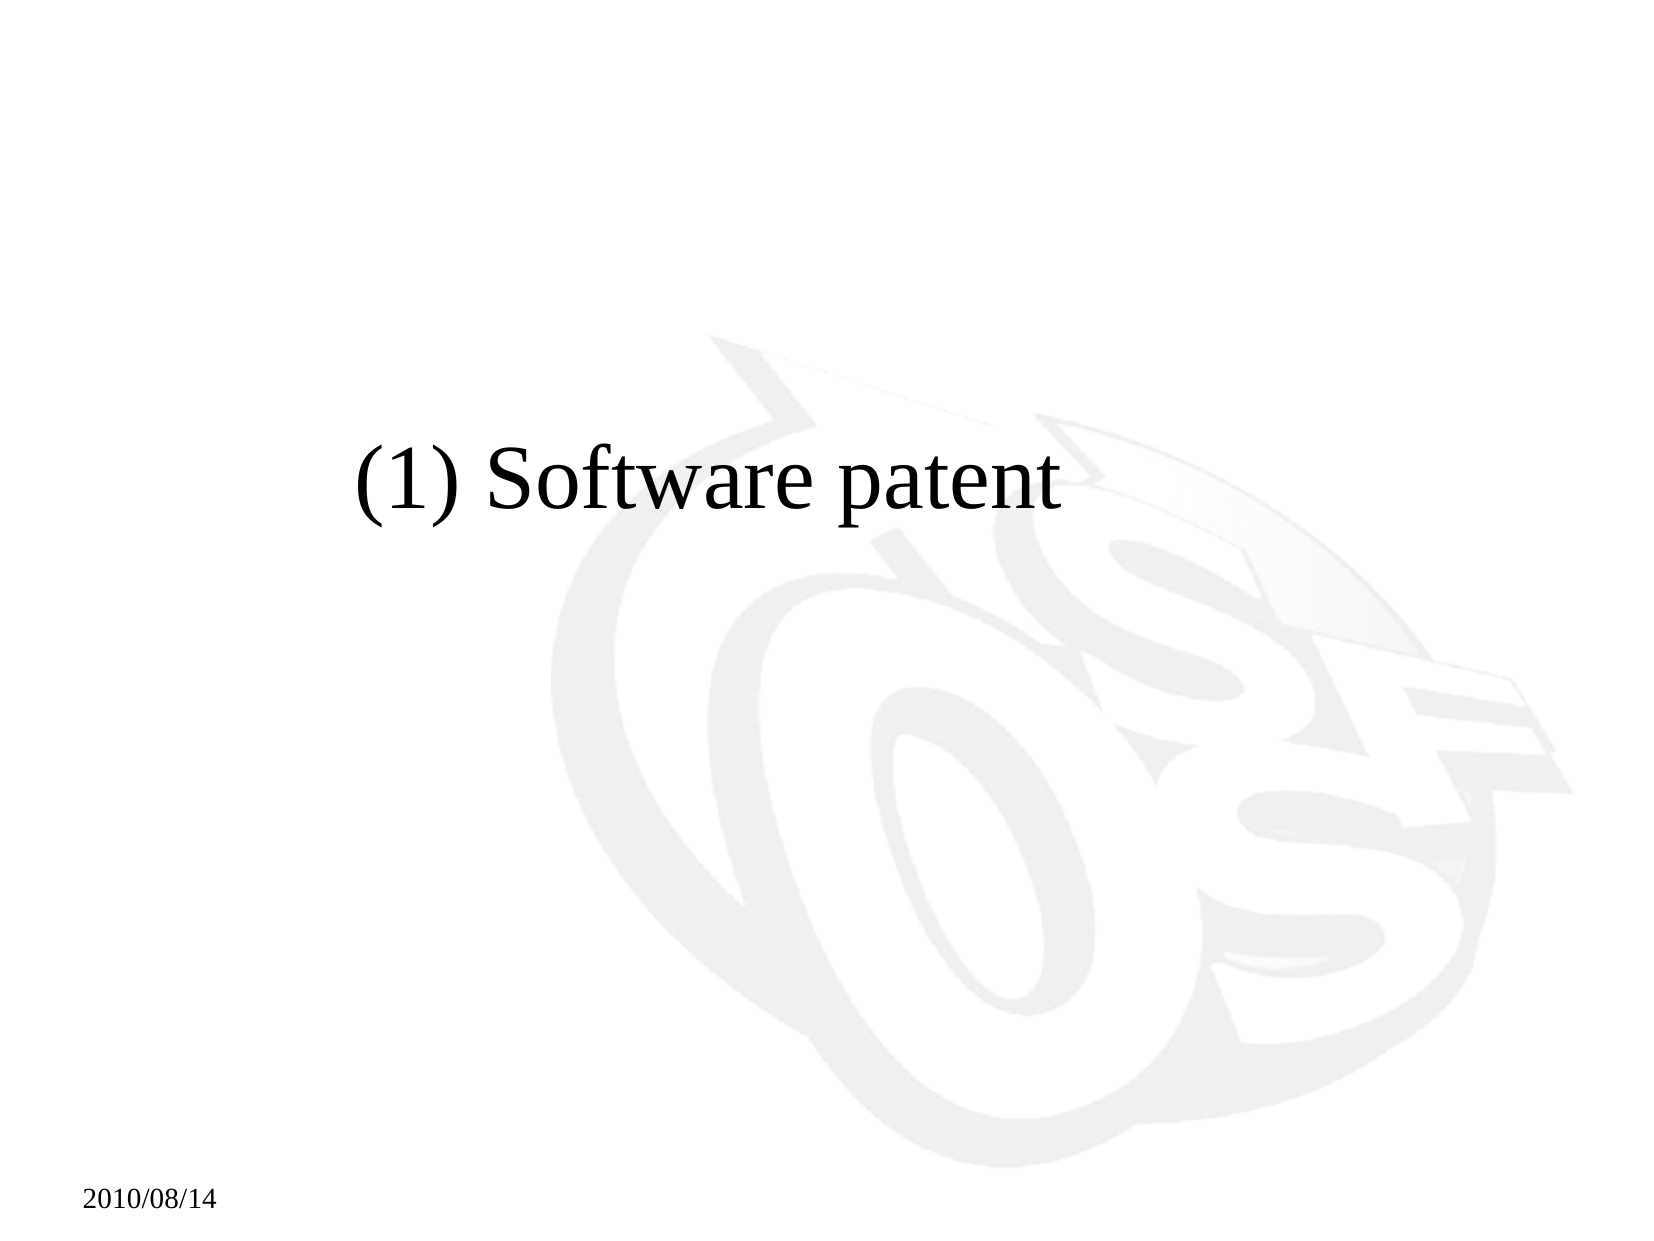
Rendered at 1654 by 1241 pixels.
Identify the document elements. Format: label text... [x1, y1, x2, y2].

picture [551, 331, 1577, 1170]
title (1) Software patent [354, 313, 1300, 591]
